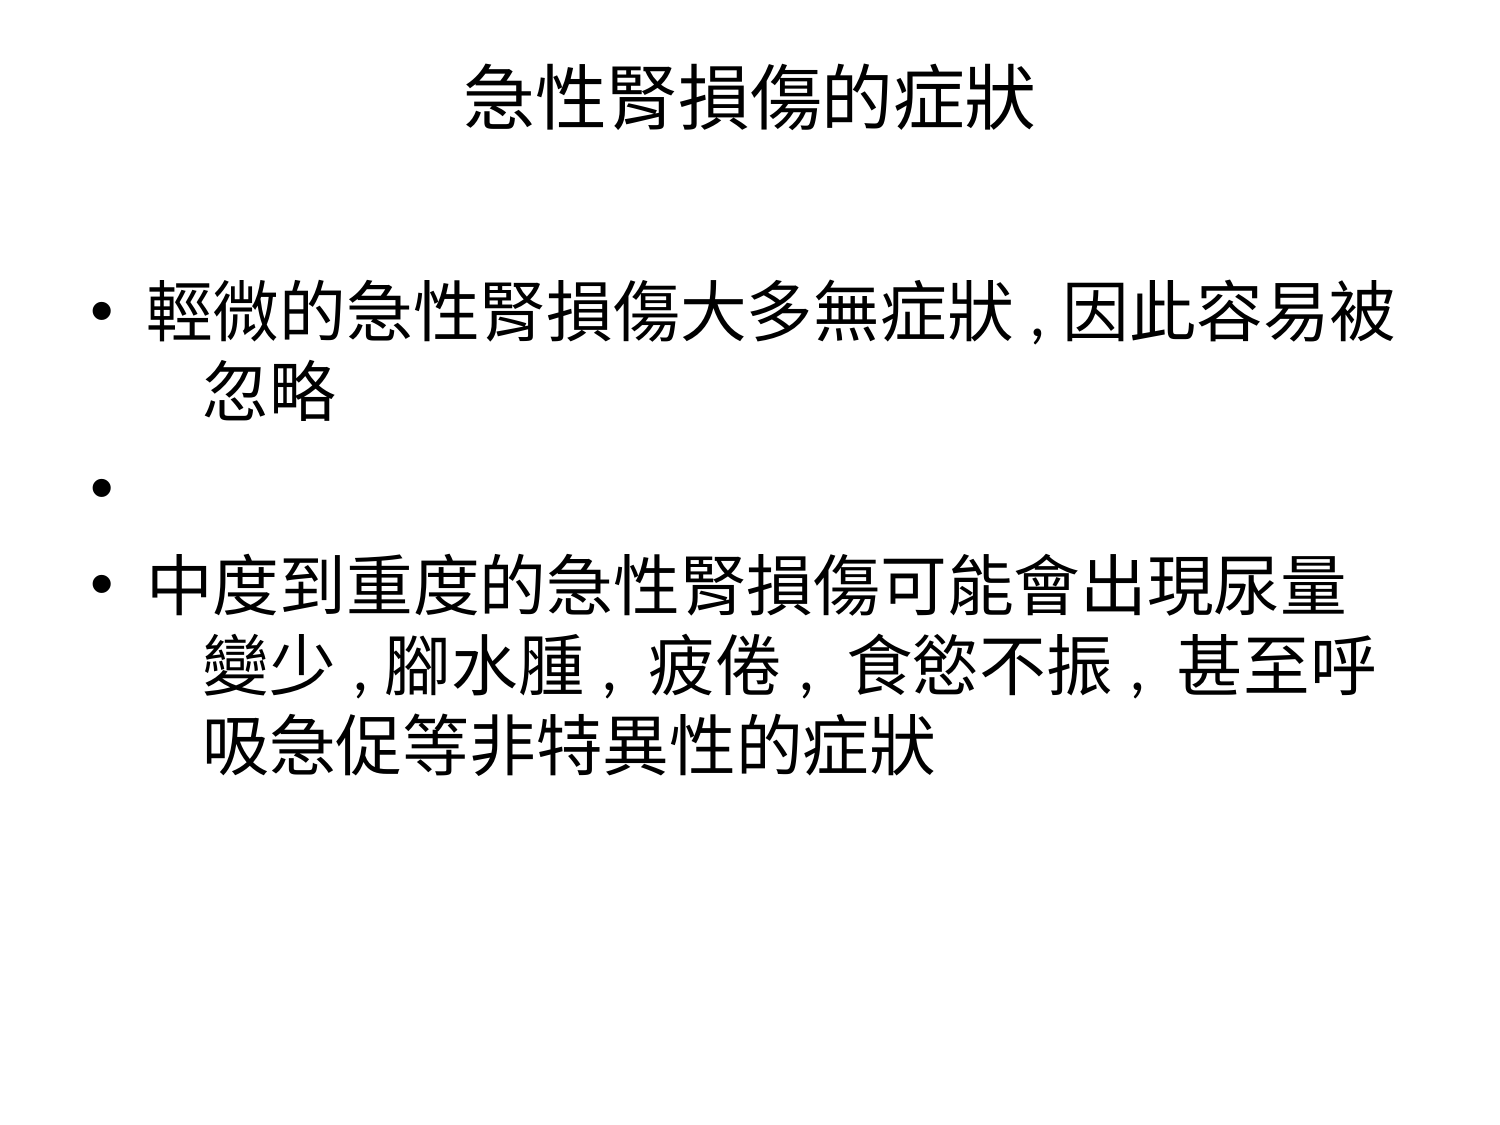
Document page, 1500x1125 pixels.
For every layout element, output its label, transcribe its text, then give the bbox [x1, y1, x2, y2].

list 輕微的急性腎損傷大多無症狀,因此容易被忽略 中度到重度的急性腎損傷可能會出現尿量變少,腳水腫, 疲倦, 食慾不振, 甚至呼吸急促等非特異性的症狀 [75, 262, 1426, 1005]
title 急性腎損傷的症狀 [75, 45, 1426, 233]
